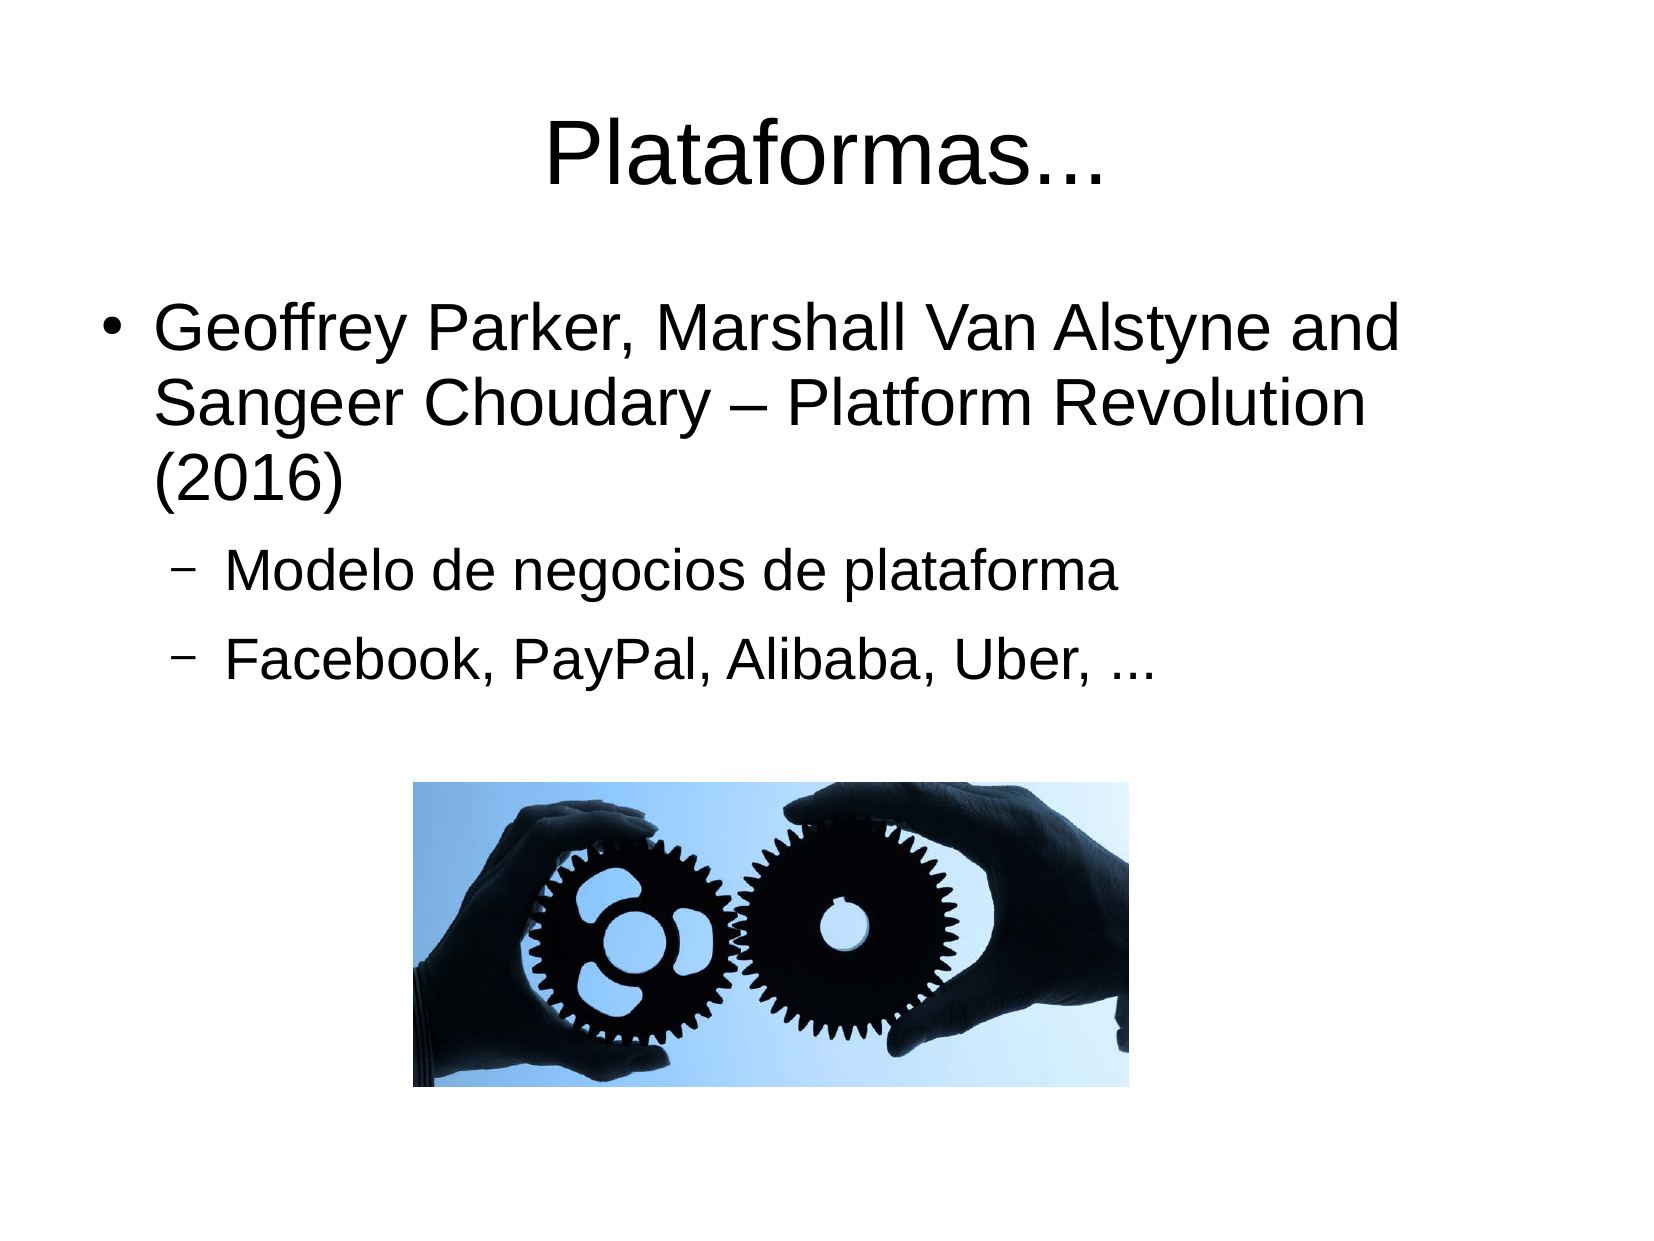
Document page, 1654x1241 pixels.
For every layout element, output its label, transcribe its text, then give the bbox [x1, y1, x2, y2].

list Geoffrey Parker, Marshall Van Alstyne and Sangeer Choudary – Platform Revolution (2016) Modelo de negocios de plataforma Facebook, PayPal, Alibaba, Uber, ... [82, 290, 1571, 1010]
title Plataformas... [82, 49, 1571, 257]
picture [413, 782, 1129, 1087]
